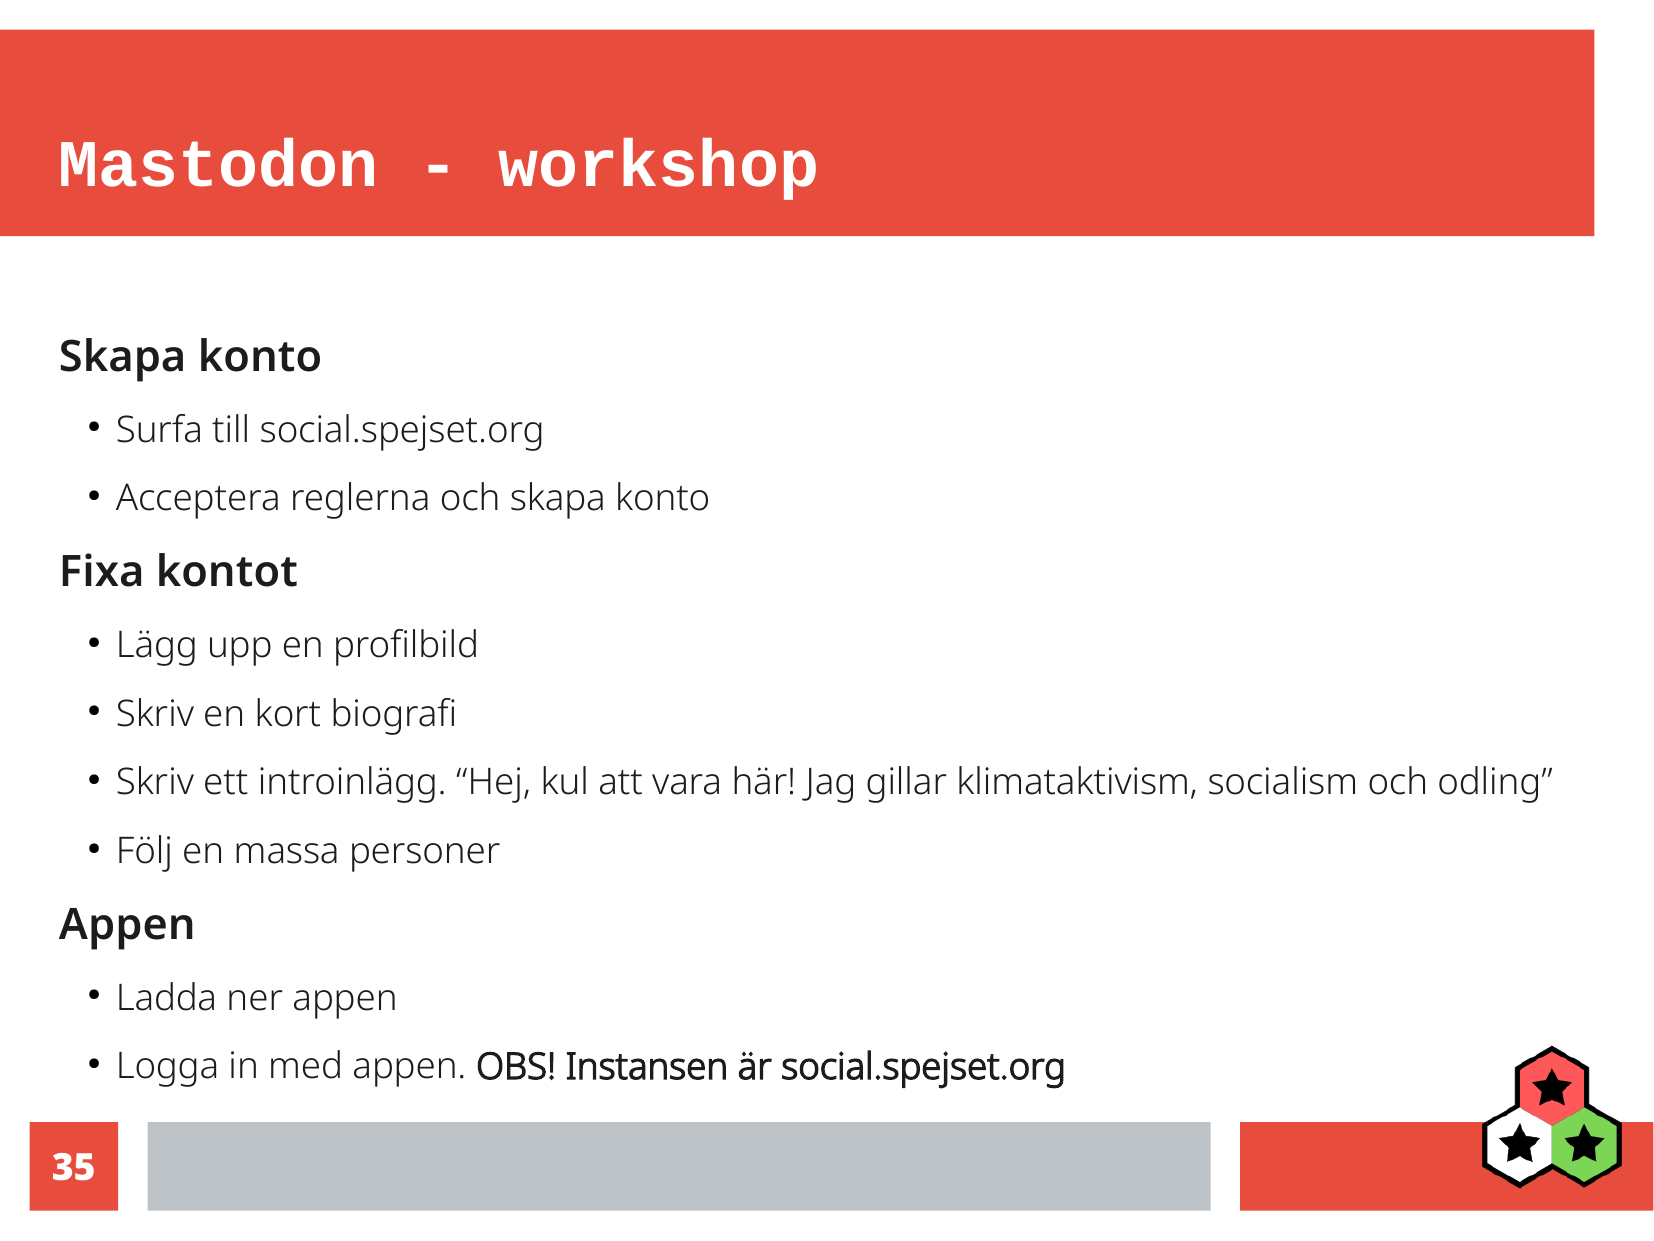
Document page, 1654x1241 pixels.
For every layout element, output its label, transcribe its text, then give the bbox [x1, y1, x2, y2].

picture [1463, 1028, 1640, 1205]
title Mastodon - workshop [59, 59, 1595, 207]
list Skapa konto Surfa till social.spejset.org Acceptera reglerna och skapa konto Fixa kontot Lägg upp en profilbild Skriv en kort biografi Skriv ett introinlägg. “Hej, kul att vara här! Jag gillar klimataktivism, socialism och odling” Följ en massa personer Appen Ladda ner appen Logga in med appen. OBS! Instansen är social.spejset.org [59, 324, 1565, 1093]
